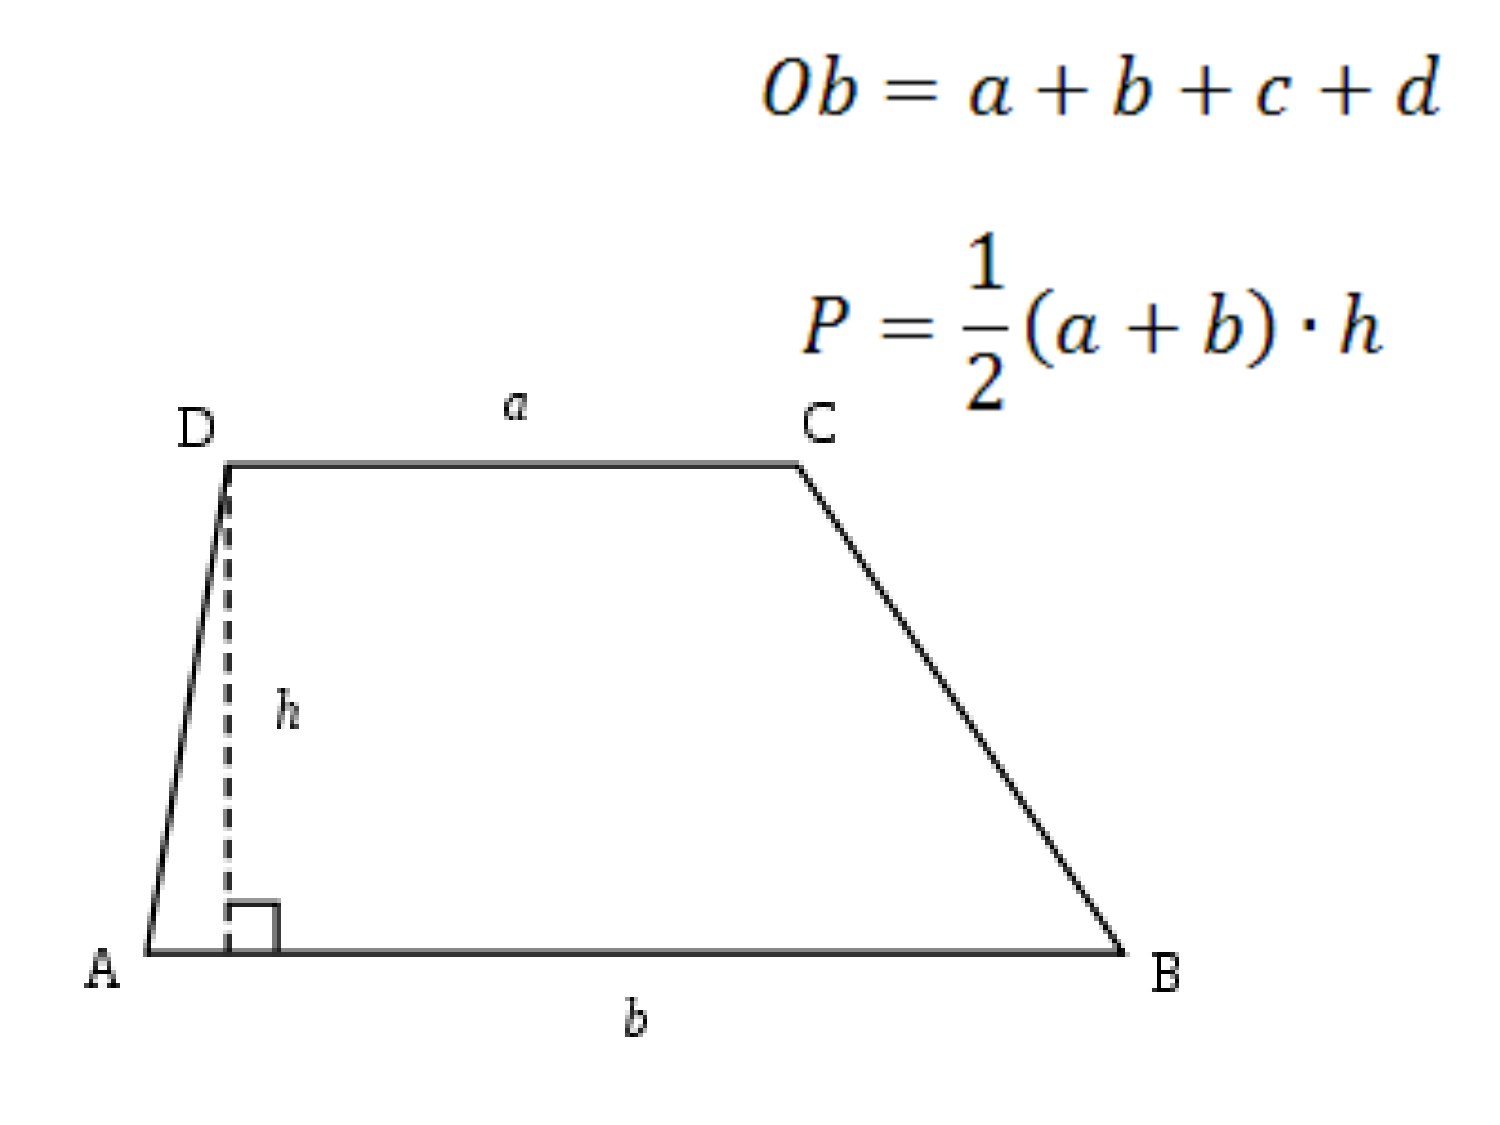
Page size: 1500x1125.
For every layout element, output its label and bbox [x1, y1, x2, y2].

list [75, 262, 730, 1005]
picture [76, 0, 1500, 1042]
